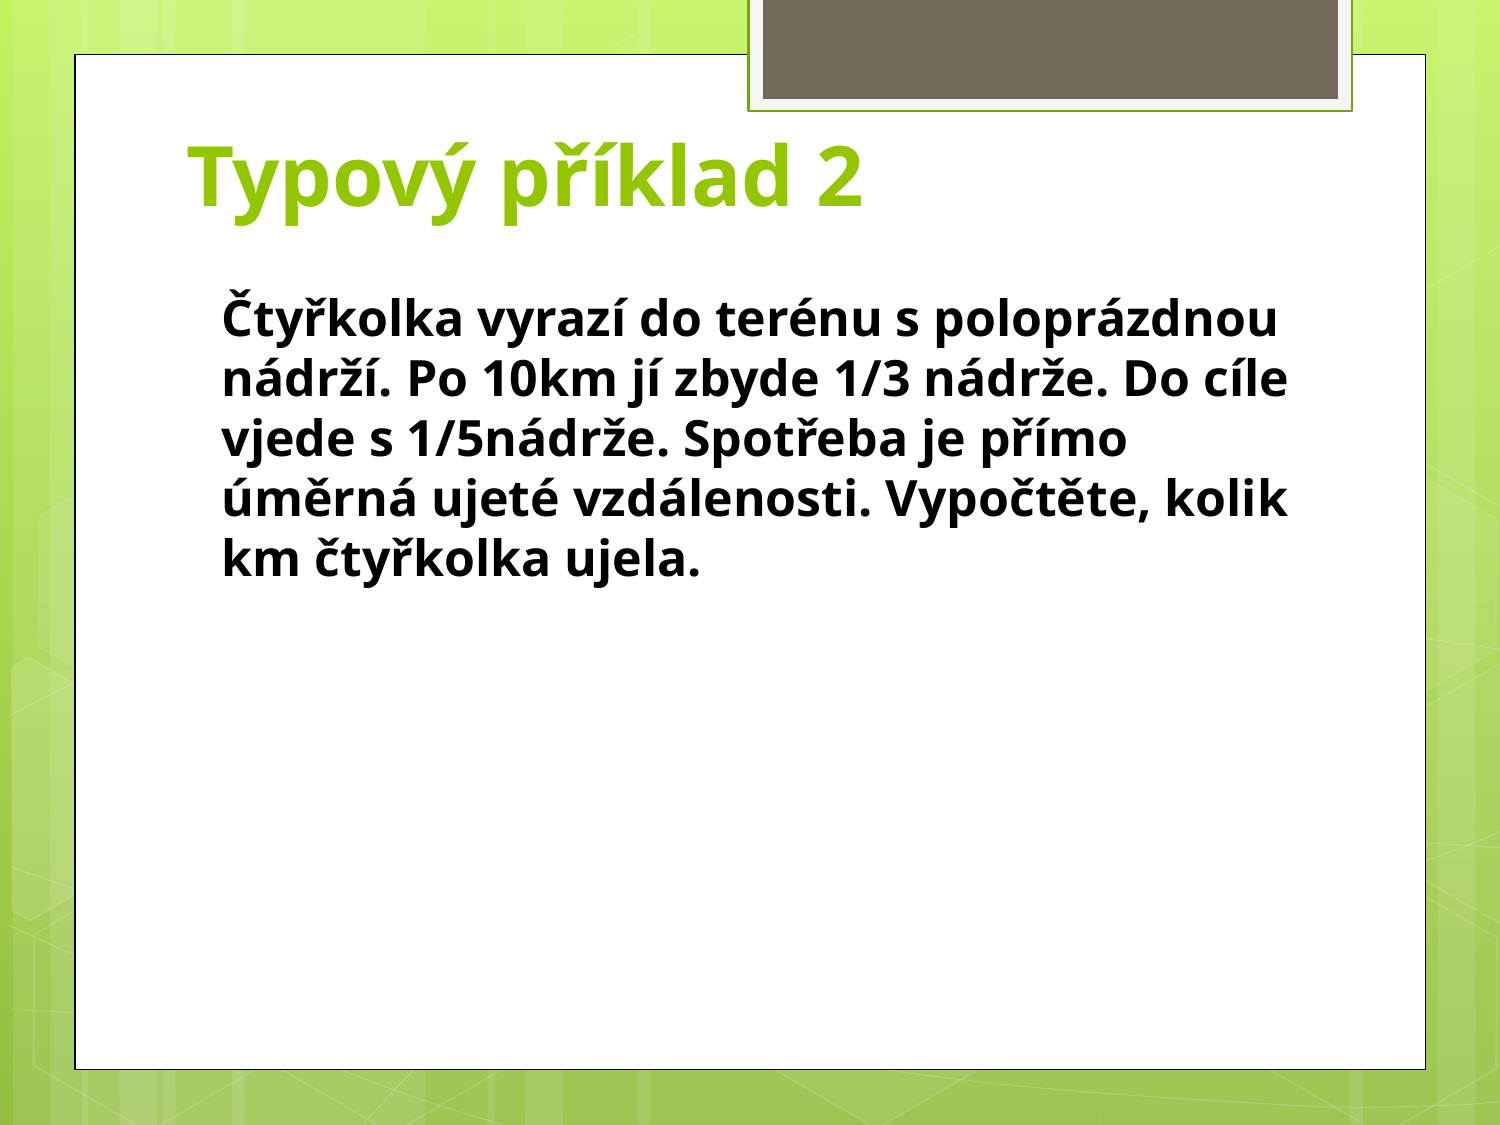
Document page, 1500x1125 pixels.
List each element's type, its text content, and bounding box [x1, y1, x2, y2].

title Typový příklad 2 [171, 42, 1415, 231]
text_box Čtyřkolka vyrazí do terénu s poloprázdnou nádrží. Po 10km jí zbyde 1/3 nádrže. Do cíle vjede s 1/5nádrže. Spotřeba je přímo úměrná ujeté vzdálenosti. Vypočtěte, kolik km čtyřkolka ujela. [206, 278, 1306, 601]
